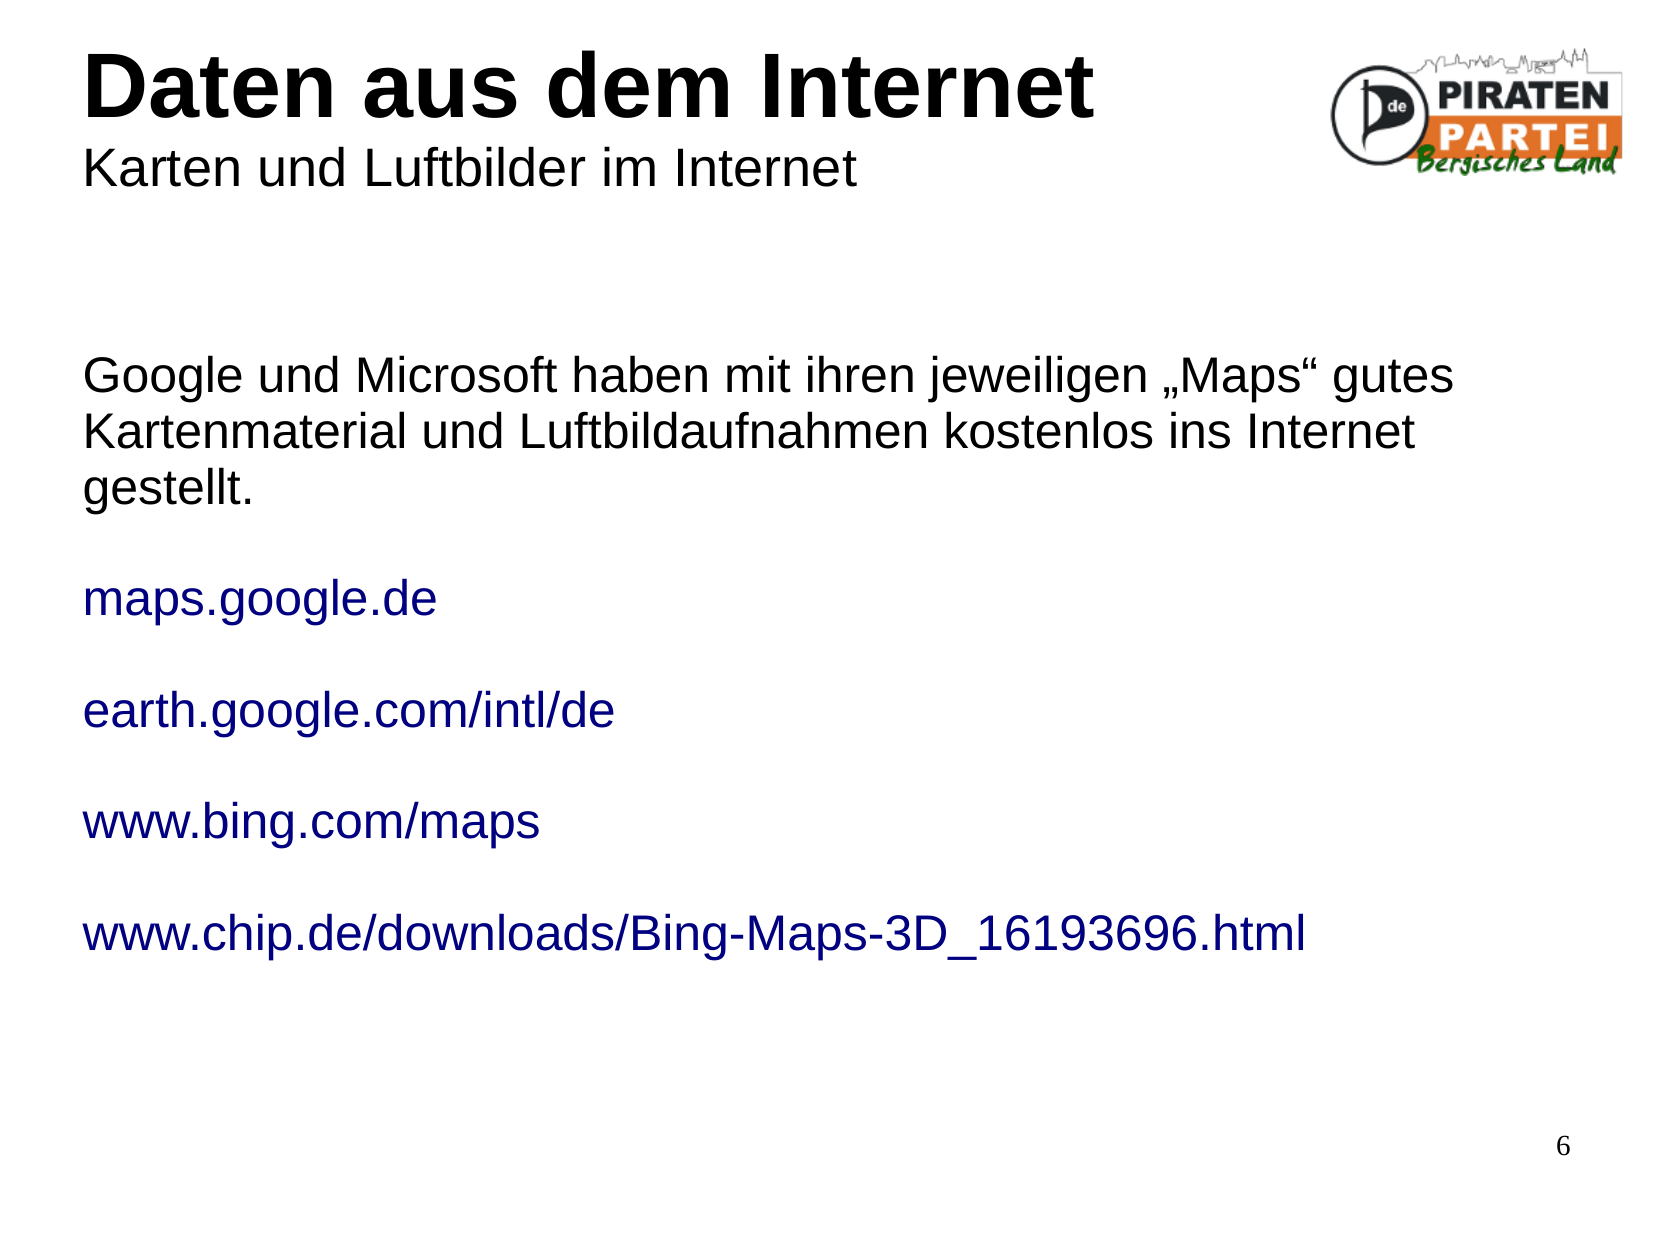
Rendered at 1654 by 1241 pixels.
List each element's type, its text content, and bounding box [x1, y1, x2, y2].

title Daten aus dem Internet Karten und Luftbilder im Internet [82, 34, 1571, 198]
text_box Google und Microsoft haben mit ihren jeweiligen „Maps“ gutes Kartenmaterial und Luftbildaufnahmen kostenlos ins Internet gestellt. maps.google.de earth.google.com/intl/de www.bing.com/maps www.chip.de/downloads/Bing-Maps-3D_16193696.html [82, 206, 1571, 1102]
picture [1328, 47, 1625, 176]
